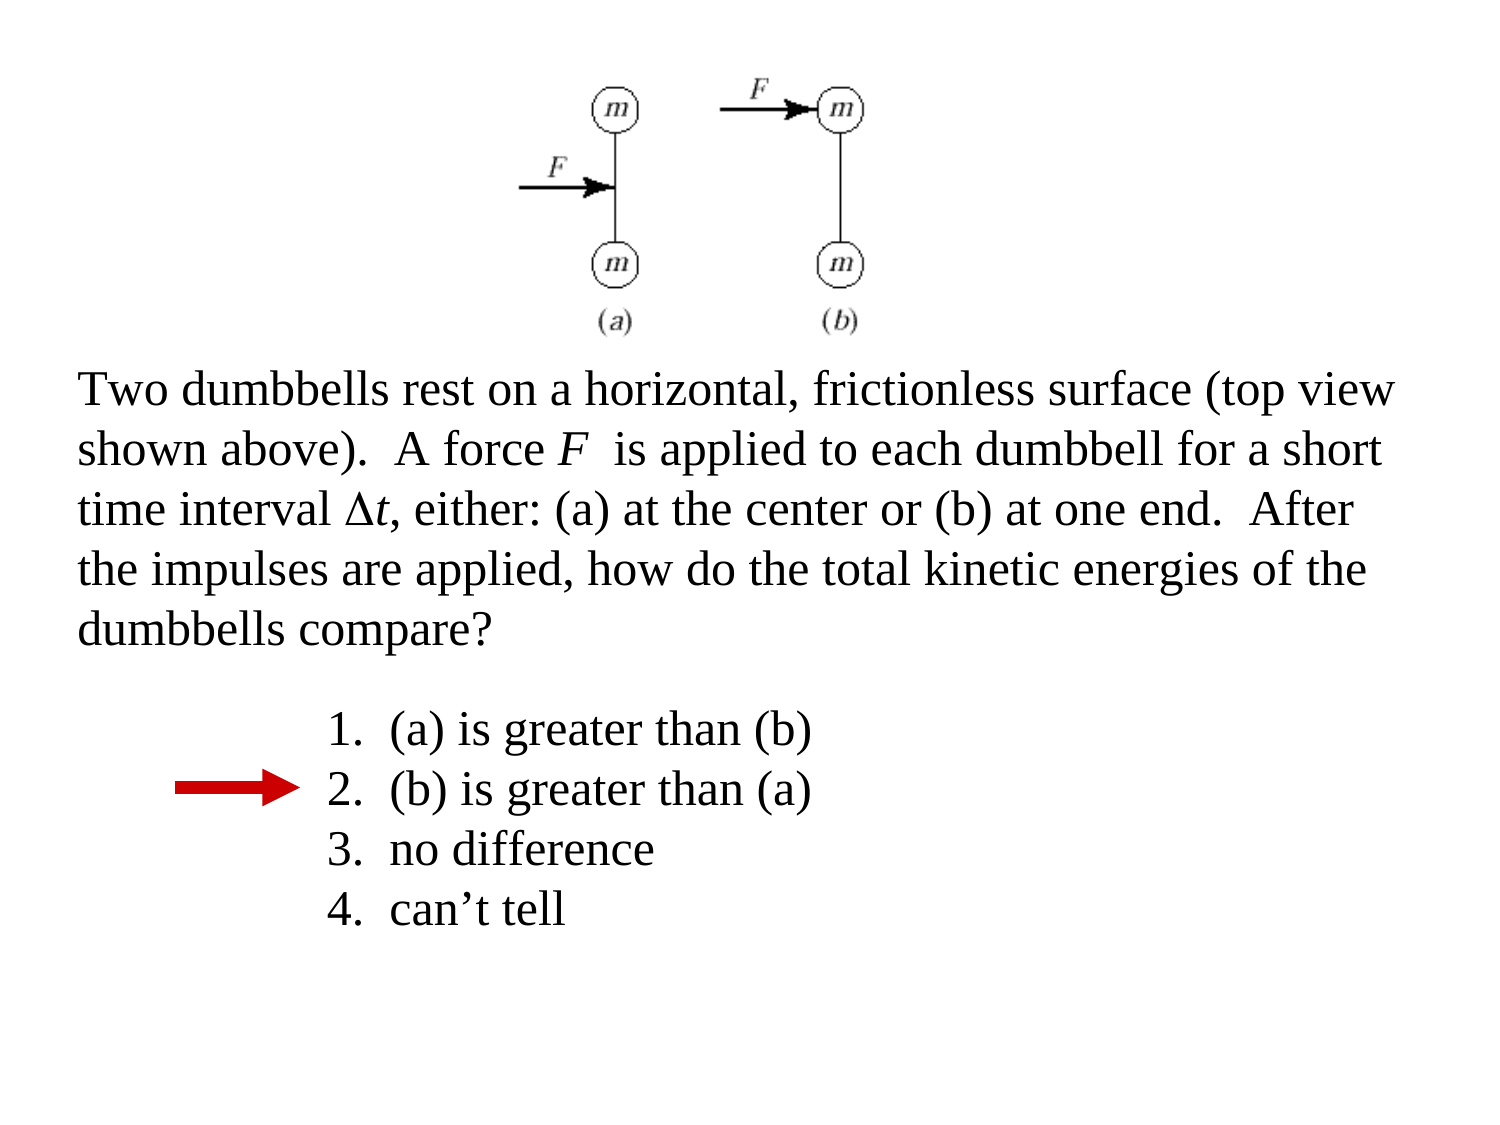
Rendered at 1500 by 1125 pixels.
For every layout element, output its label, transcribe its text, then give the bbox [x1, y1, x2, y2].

text_box Two dumbbells rest on a horizontal, frictionless surface (top view shown above). A force F is applied to each dumbbell for a short time interval Δt, either: (a) at the center or (b) at one end. After the impulses are applied, how do the total kinetic energies of the dumbbells compare? [62, 347, 1426, 664]
picture [450, 49, 963, 347]
text_box 1. (a) is greater than (b) 2. (b) is greater than (a) 3. no difference 4. can’t tell [162, 687, 828, 943]
